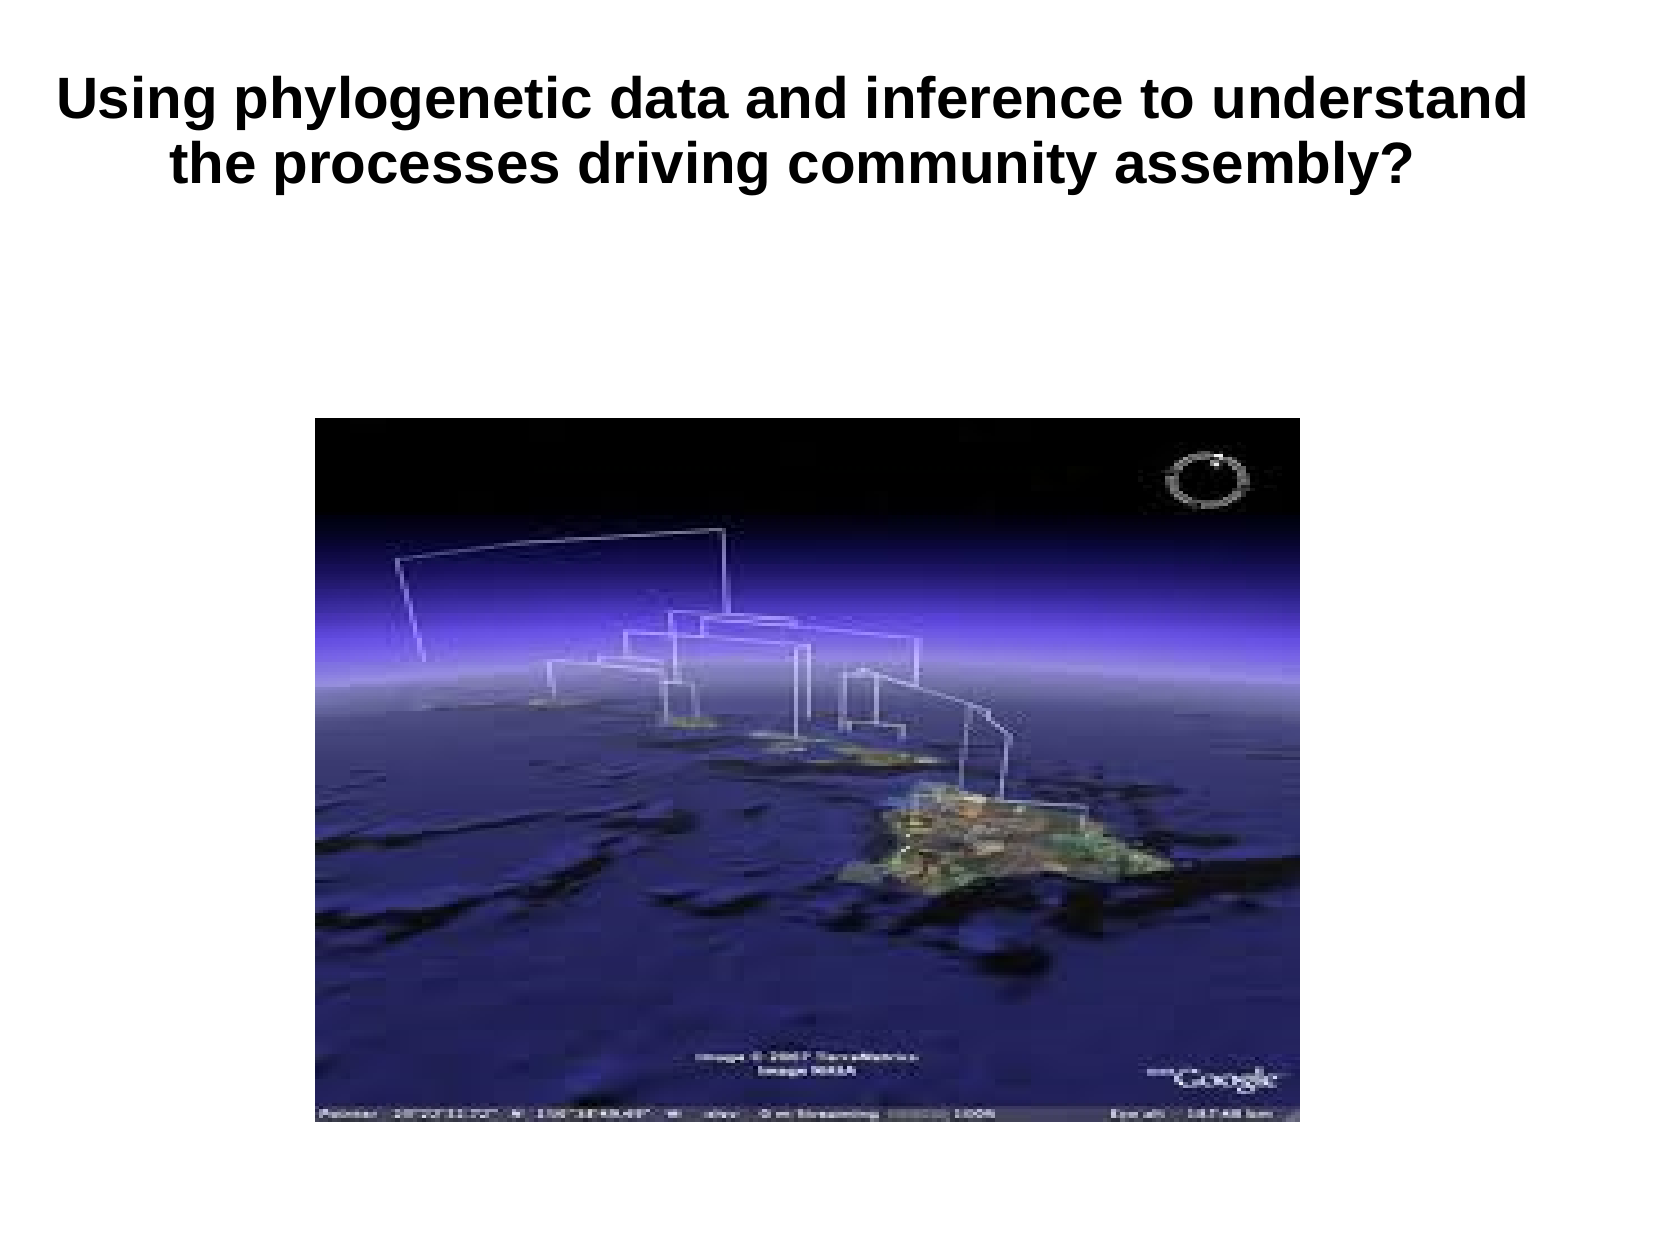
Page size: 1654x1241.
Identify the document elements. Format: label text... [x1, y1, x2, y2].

picture [315, 418, 1300, 1123]
text_box Using phylogenetic data and inference to understand the processes driving community assembly? [41, 58, 1630, 207]
